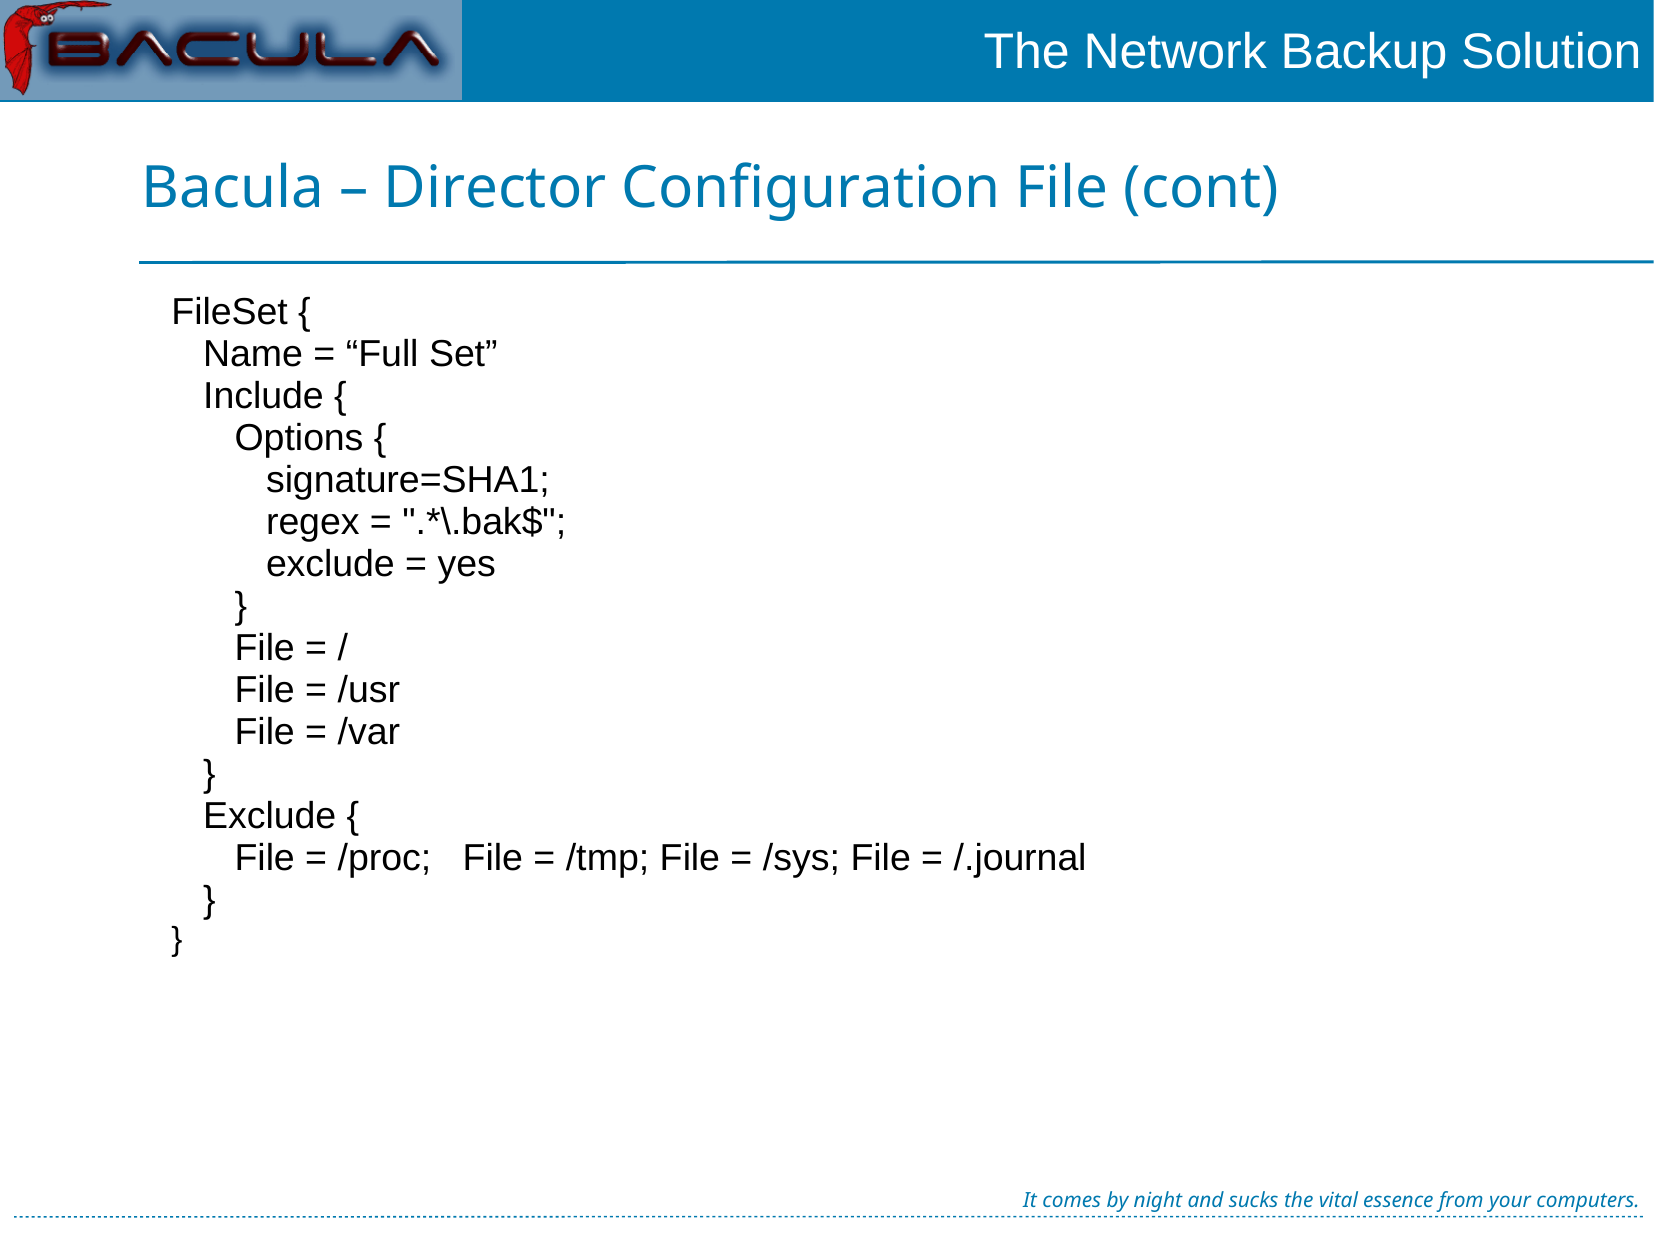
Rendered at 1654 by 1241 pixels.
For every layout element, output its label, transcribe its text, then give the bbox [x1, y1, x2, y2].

list FileSet { Name = “Full Set” Include { Options { signature=SHA1; regex = ".*\.bak$"; exclude = yes } File = / File = /usr File = /var } Exclude { File = /proc; File = /tmp; File = /sys; File = /.journal } } [112, 290, 1506, 1177]
title Bacula – Director Configuration File (cont) [141, 112, 1501, 226]
picture [0, 0, 461, 99]
